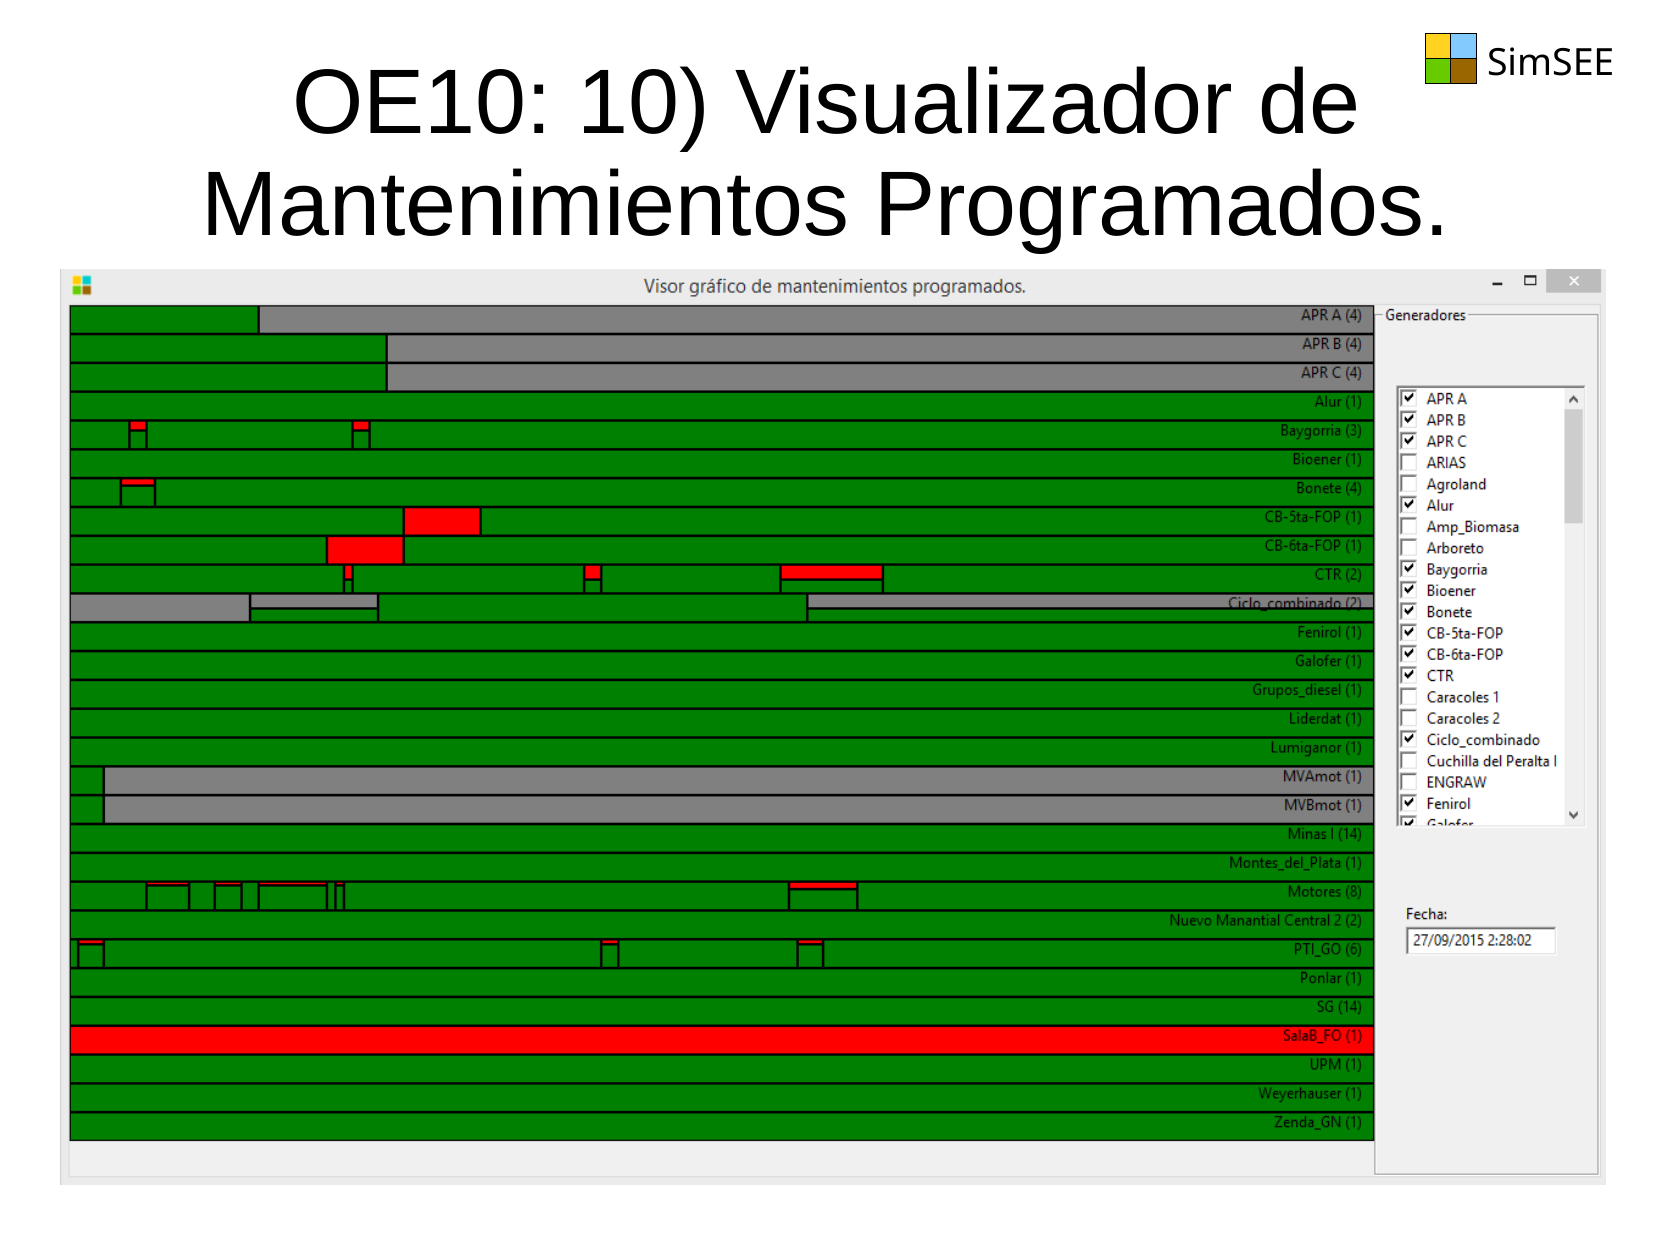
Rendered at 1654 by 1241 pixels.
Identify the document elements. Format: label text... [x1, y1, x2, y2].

picture [60, 269, 1606, 1186]
title OE10: 10) Visualizador de Mantenimientos Programados. [82, 49, 1571, 257]
